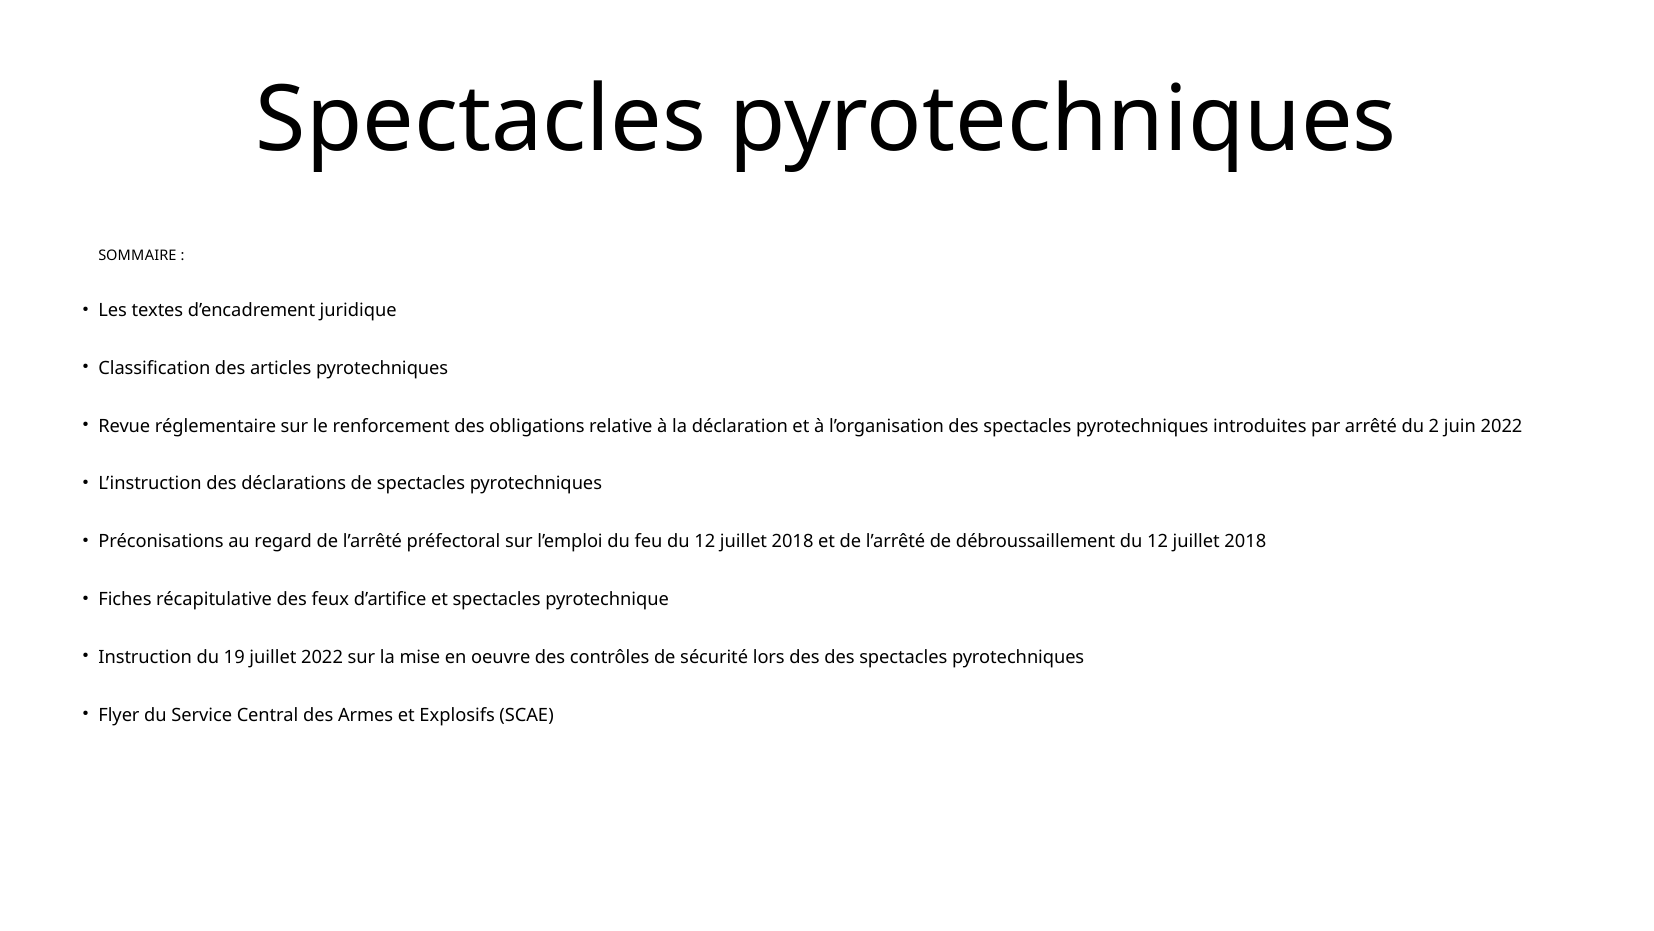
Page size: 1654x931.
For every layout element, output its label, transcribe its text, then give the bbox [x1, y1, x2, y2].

title Spectacles pyrotechniques [82, 37, 1571, 193]
list SOMMAIRE : Les textes d’encadrement juridique Classification des articles pyrotechniques Revue réglementaire sur le renforcement des obligations relative à la déclaration et à l’organisation des spectacles pyrotechniques introduites par arrêté du 2 juin 2022 L’instruction des déclarations de spectacles pyrotechniques Préconisations au regard de l’arrêté préfectoral sur l’emploi du feu du 12 juillet 2018 et de l’arrêté de débroussaillement du 12 juillet 2018 Fiches récapitulative des feux d’artifice et spectacles pyrotechnique Instruction du 19 juillet 2022 sur la mise en oeuvre des contrôles de sécurité lors des des spectacles pyrotechniques Flyer du Service Central des Armes et Explosifs (SCAE) [82, 217, 1571, 758]
